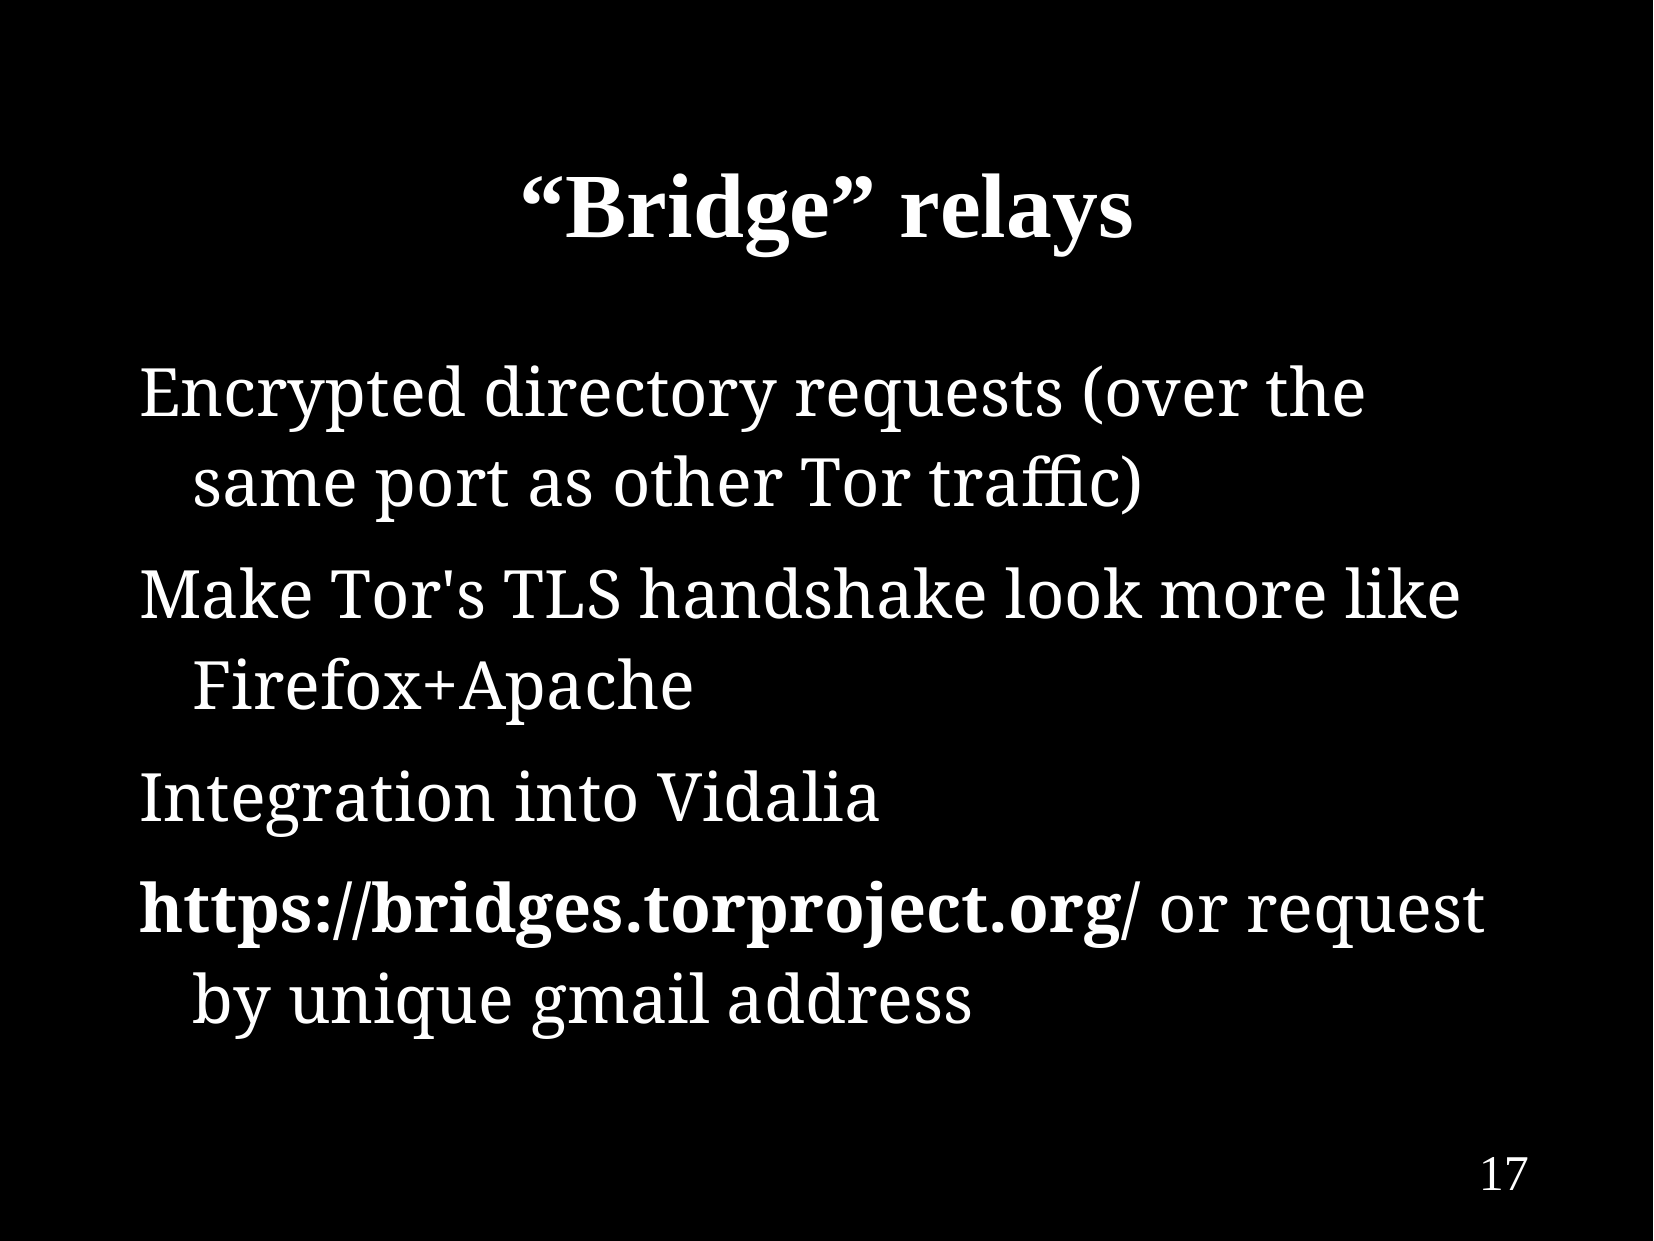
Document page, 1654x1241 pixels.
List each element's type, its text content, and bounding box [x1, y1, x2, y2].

list Encrypted directory requests (over the same port as other Tor traffic) Make Tor's TLS handshake look more like Firefox+Apache Integration into Vidalia https://bridges.torproject.org/ or request by unique gmail address [121, 344, 1534, 1127]
title “Bridge” relays [121, 102, 1534, 311]
